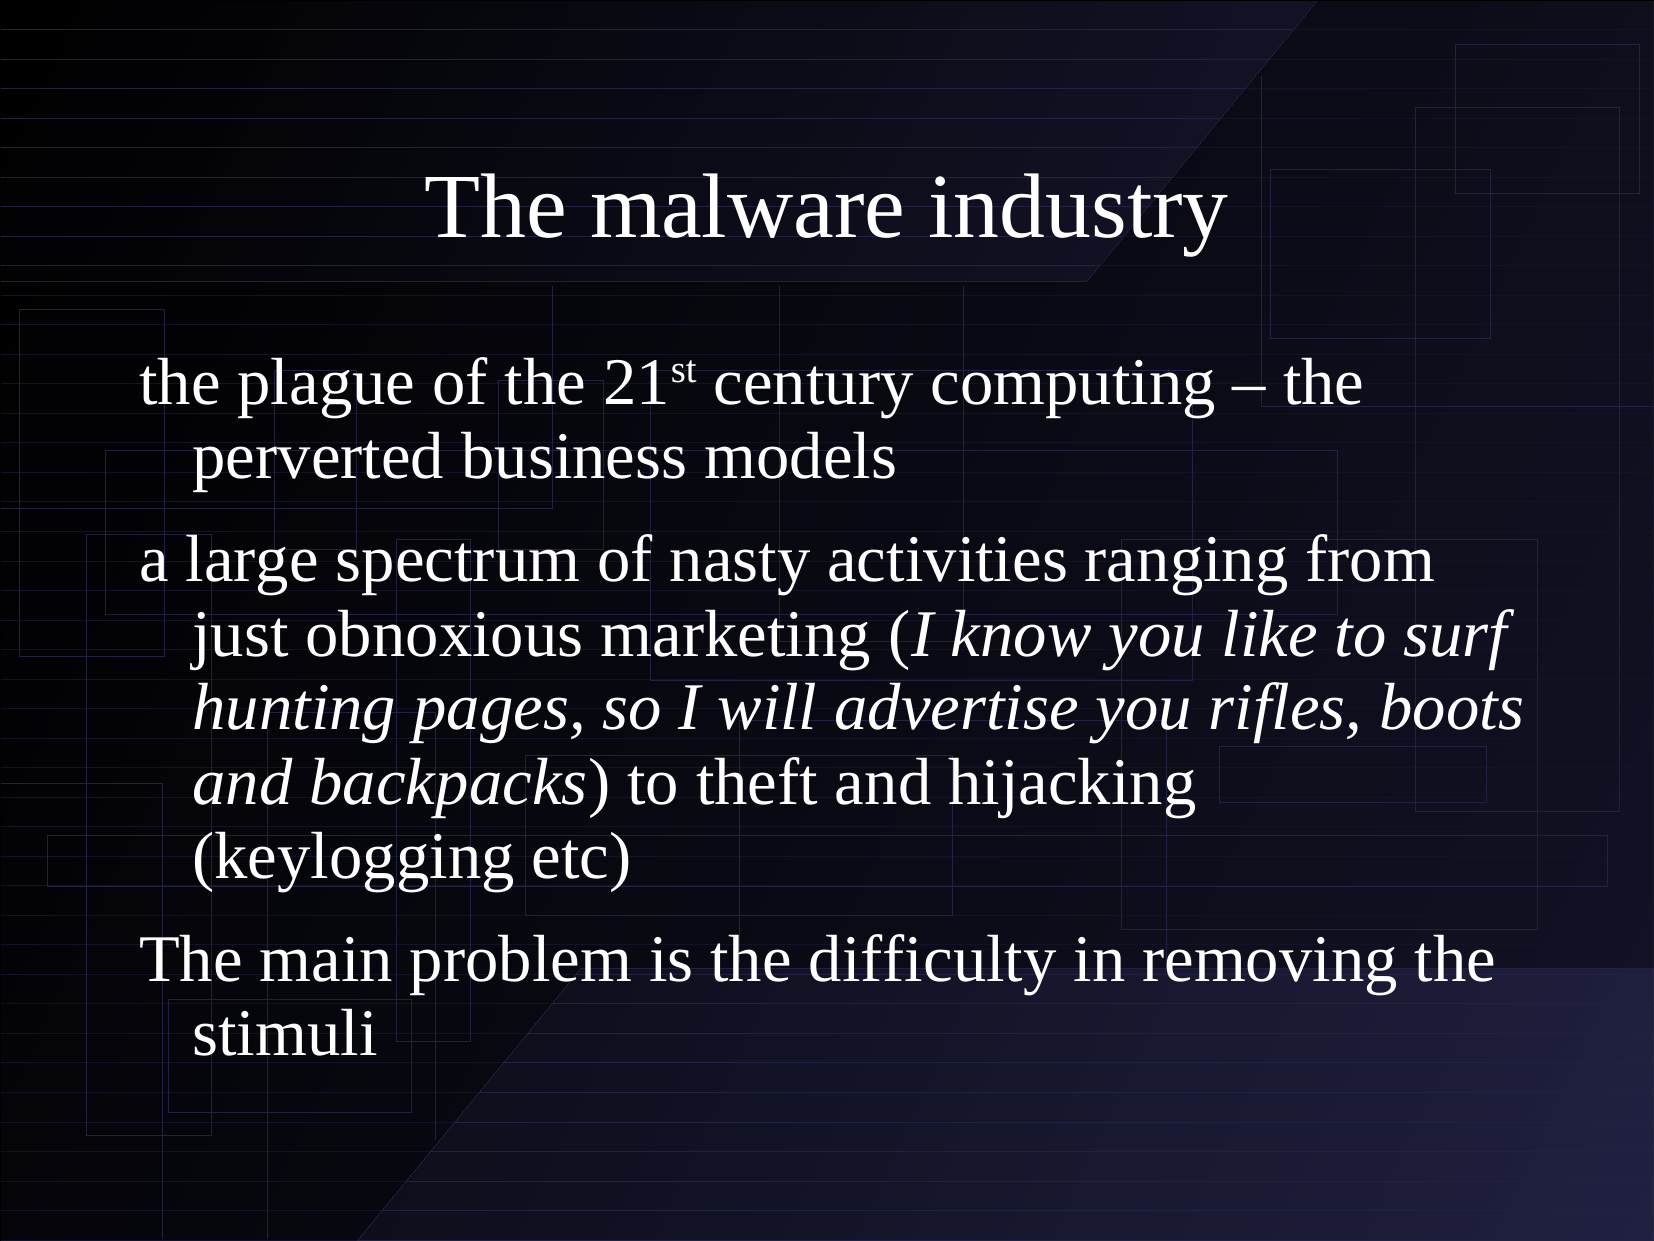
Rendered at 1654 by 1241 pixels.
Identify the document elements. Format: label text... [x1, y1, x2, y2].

title The malware industry [121, 102, 1534, 311]
list the plague of the 21st century computing – the perverted business models a large spectrum of nasty activities ranging from just obnoxious marketing (I know you like to surf hunting pages, so I will advertise you rifles, boots and backpacks) to theft and hijacking (keylogging etc) The main problem is the difficulty in removing the stimuli [121, 344, 1534, 1127]
